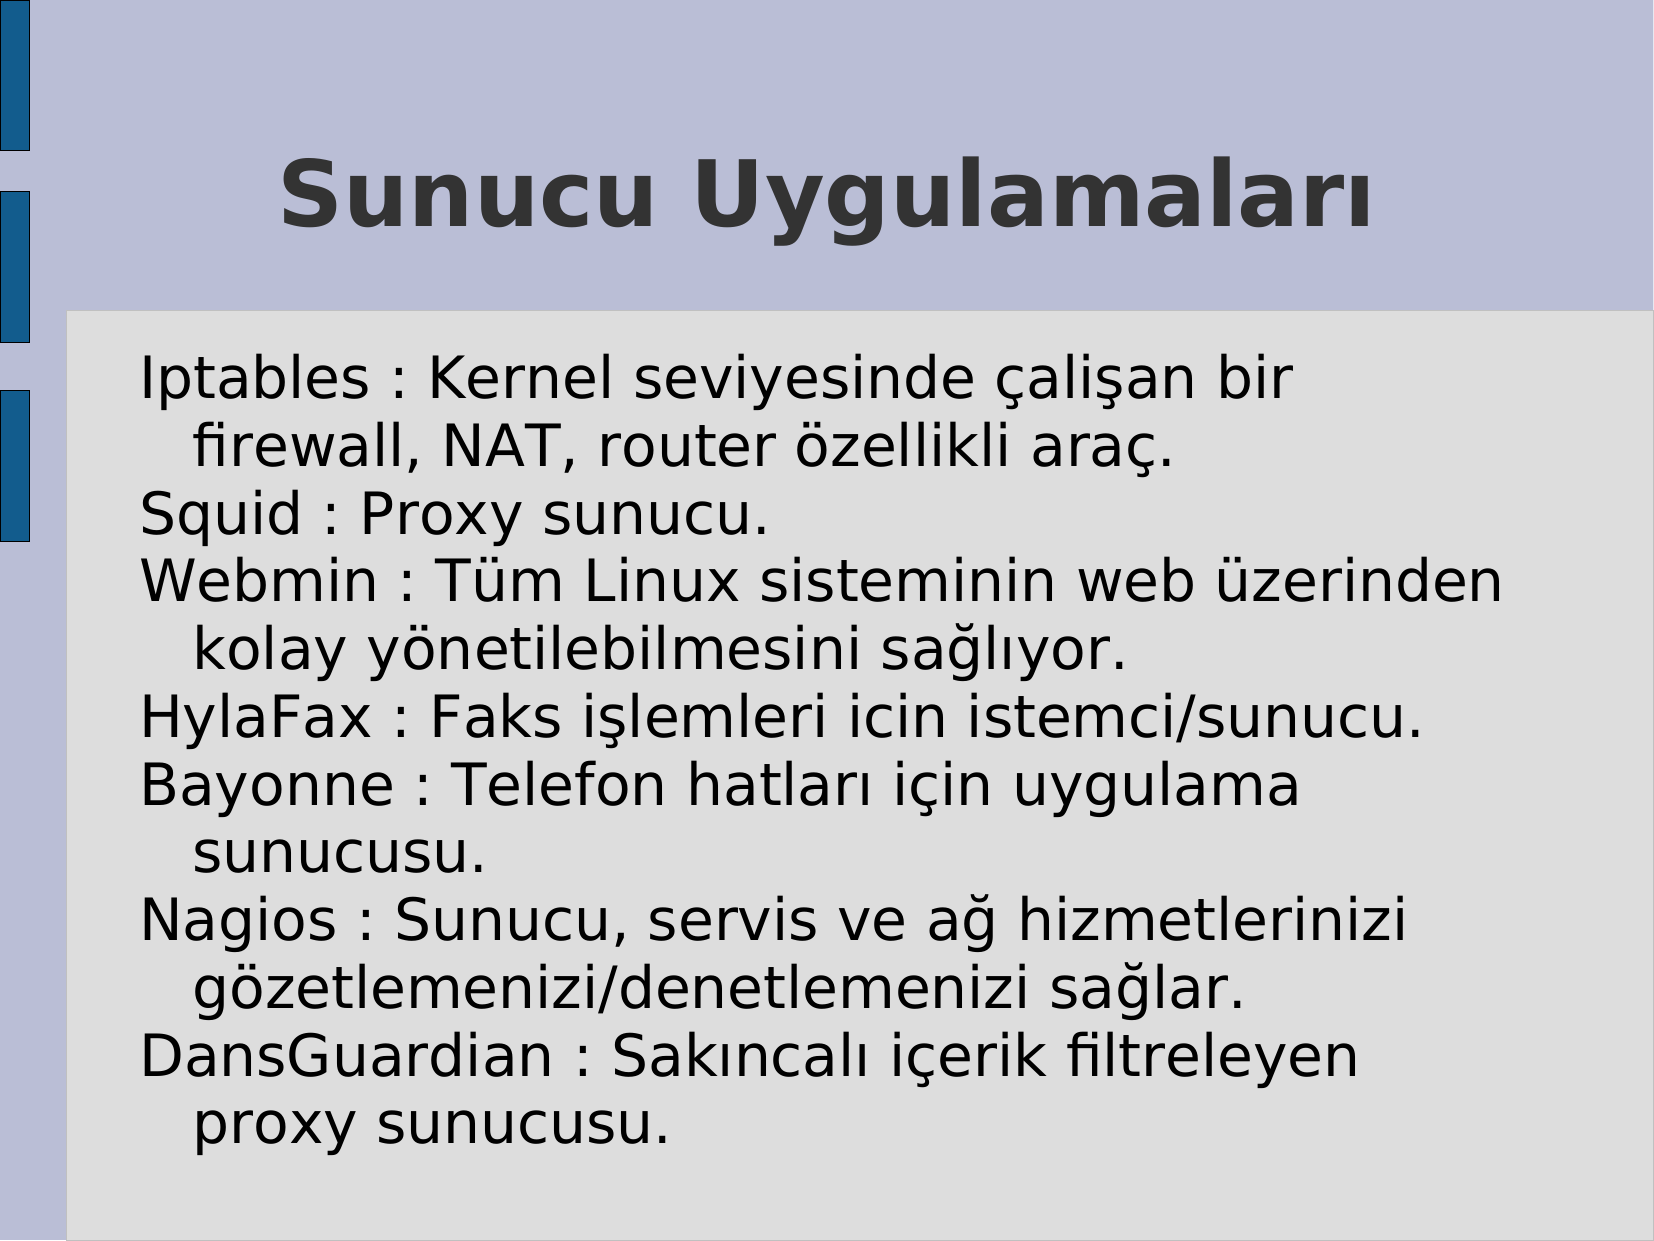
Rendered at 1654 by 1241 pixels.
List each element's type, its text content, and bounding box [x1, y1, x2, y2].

list Iptables : Kernel seviyesinde çalişan bir firewall, NAT, router özellikli araç. Squid : Proxy sunucu. Webmin : Tüm Linux sisteminin web üzerinden kolay yönetilebilmesini sağlıyor. HylaFax : Faks işlemleri icin istemci/sunucu. Bayonne : Telefon hatları için uygulama sunucusu. Nagios : Sunucu, servis ve ağ hizmetlerinizi gözetlemenizi/denetlemenizi sağlar. DansGuardian : Sakıncalı içerik filtreleyen proxy sunucusu. [121, 344, 1534, 1158]
title Sunucu Uygulamaları [121, 91, 1534, 299]
